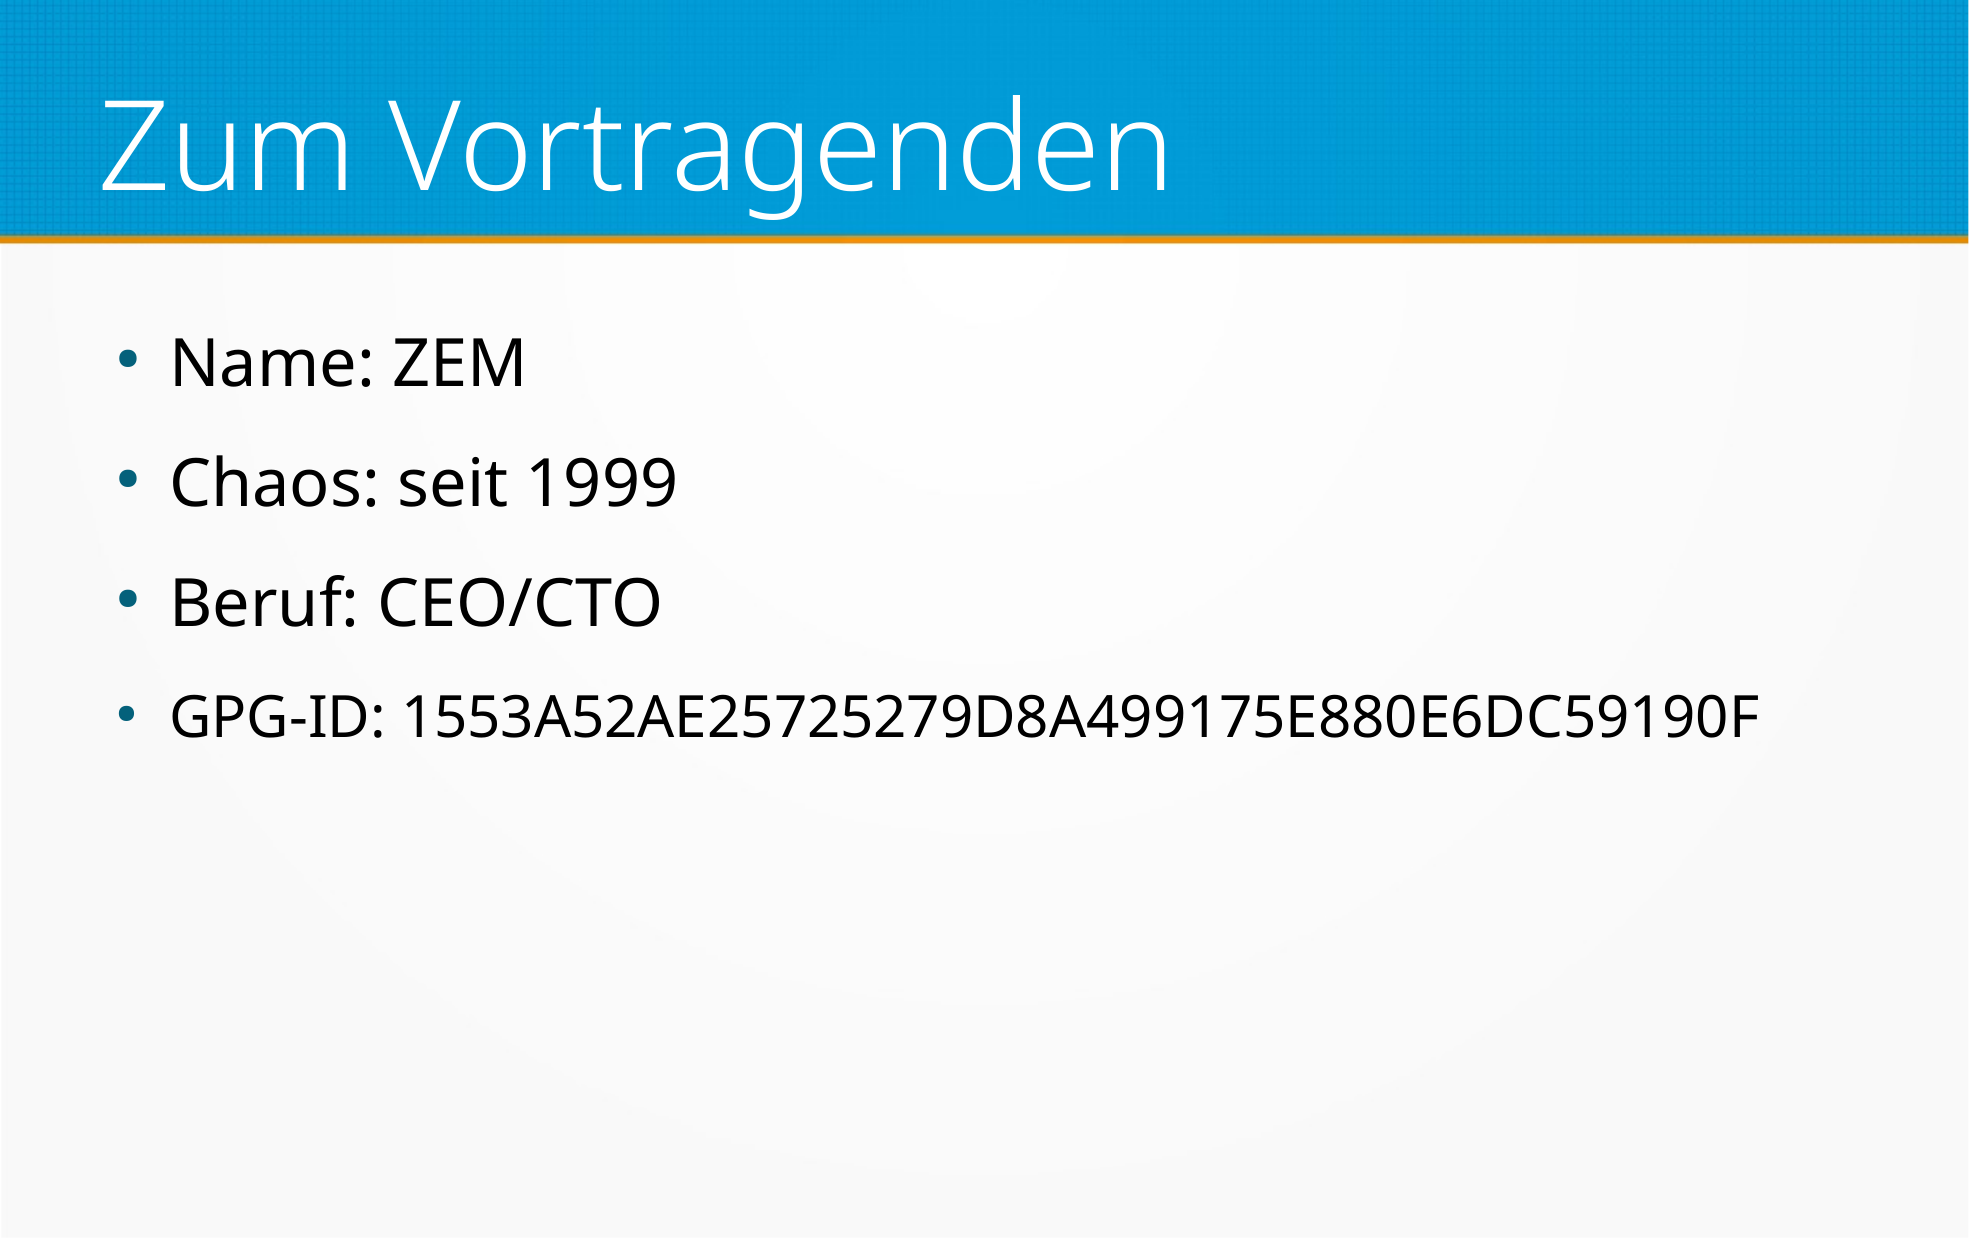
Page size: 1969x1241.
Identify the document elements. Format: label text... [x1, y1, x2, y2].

title Zum Vortragenden [98, 19, 1870, 227]
list Name: ZEM Chaos: seit 1999 Beruf: CEO/CTO GPG-ID: 1553A52AE25725279D8A499175E880E6DC59190F [98, 315, 1861, 1081]
picture [0, 233, 1969, 1241]
